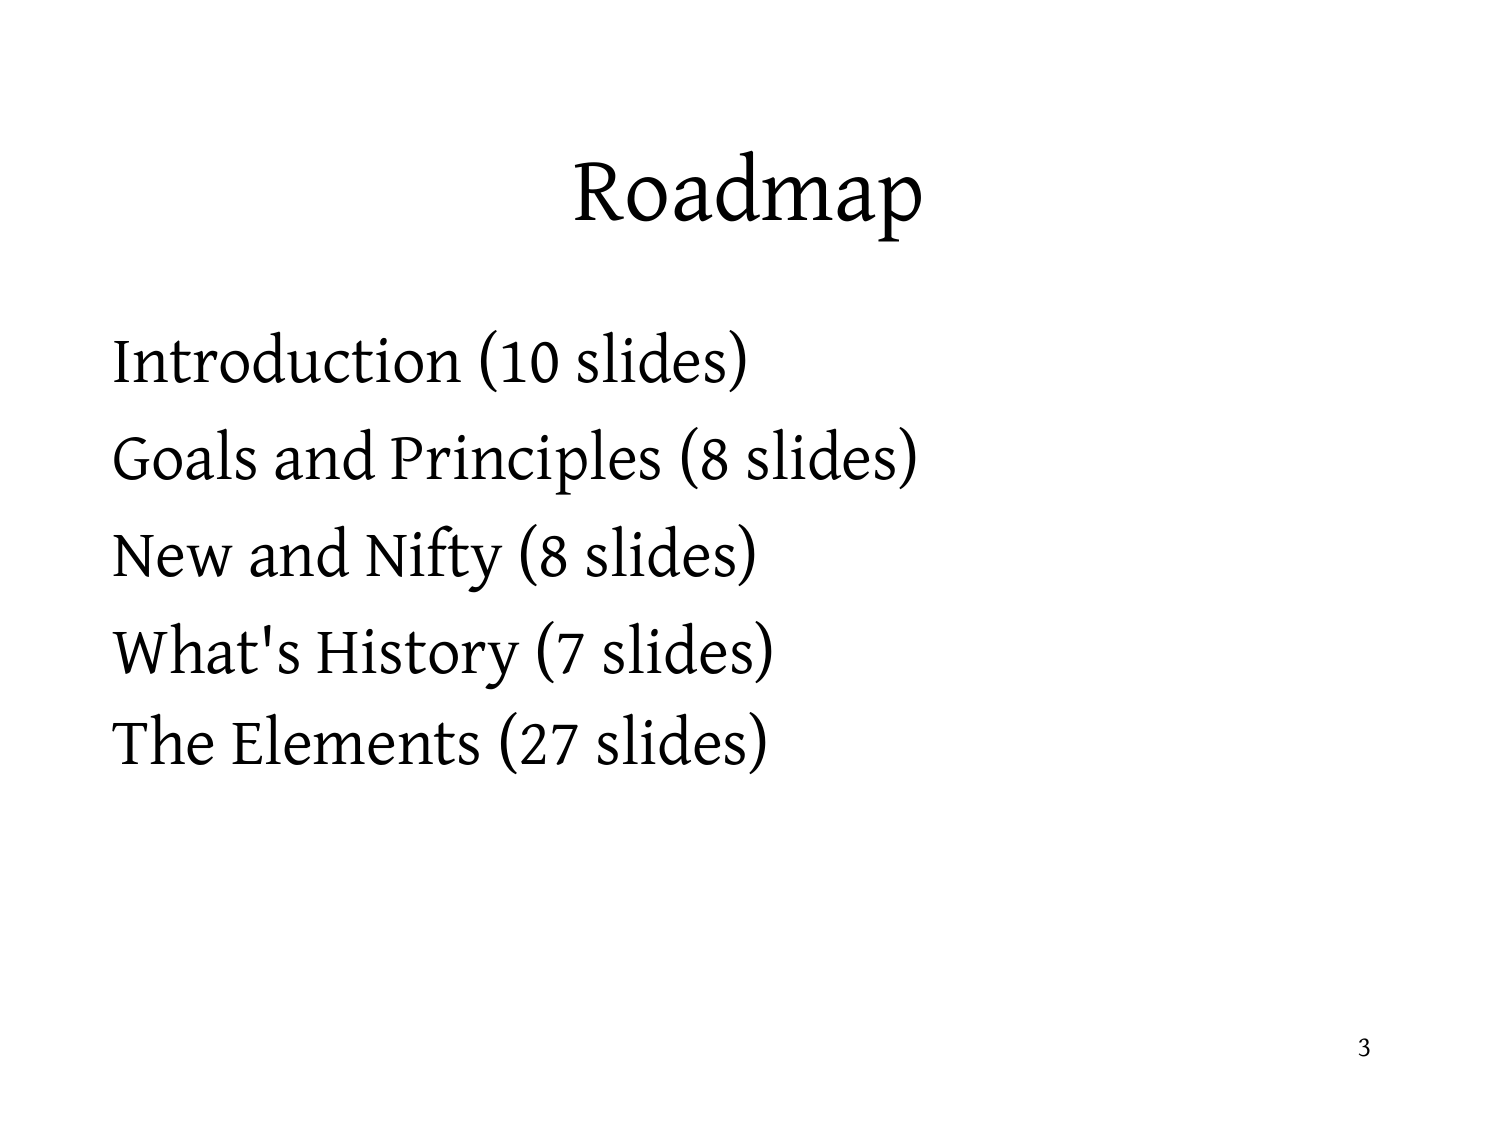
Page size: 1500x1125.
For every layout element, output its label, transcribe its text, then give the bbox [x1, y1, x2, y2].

title Roadmap [112, 63, 1387, 324]
list Introduction (10 slides) Goals and Principles (8 slides) New and Nifty (8 slides) What's History (7 slides) The Elements (27 slides) [112, 324, 1387, 1000]
